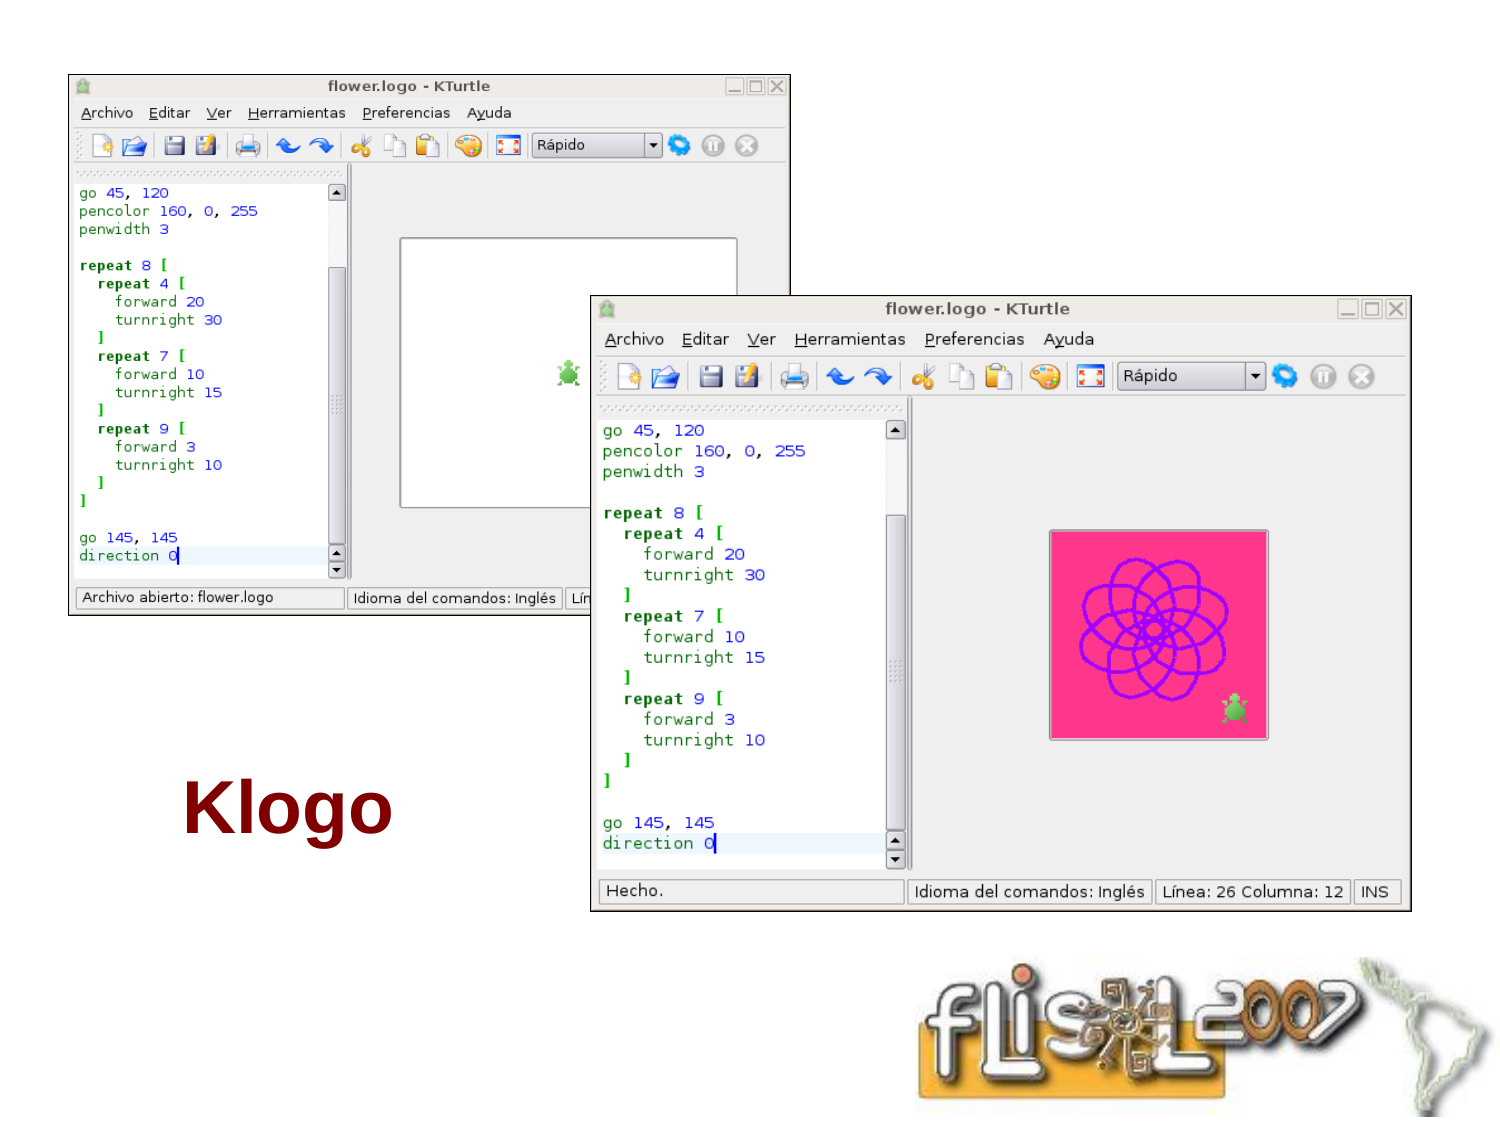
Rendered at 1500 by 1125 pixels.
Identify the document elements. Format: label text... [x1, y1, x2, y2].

picture [68, 74, 1412, 912]
text_box Klogo [182, 767, 395, 850]
picture [915, 956, 1500, 1117]
